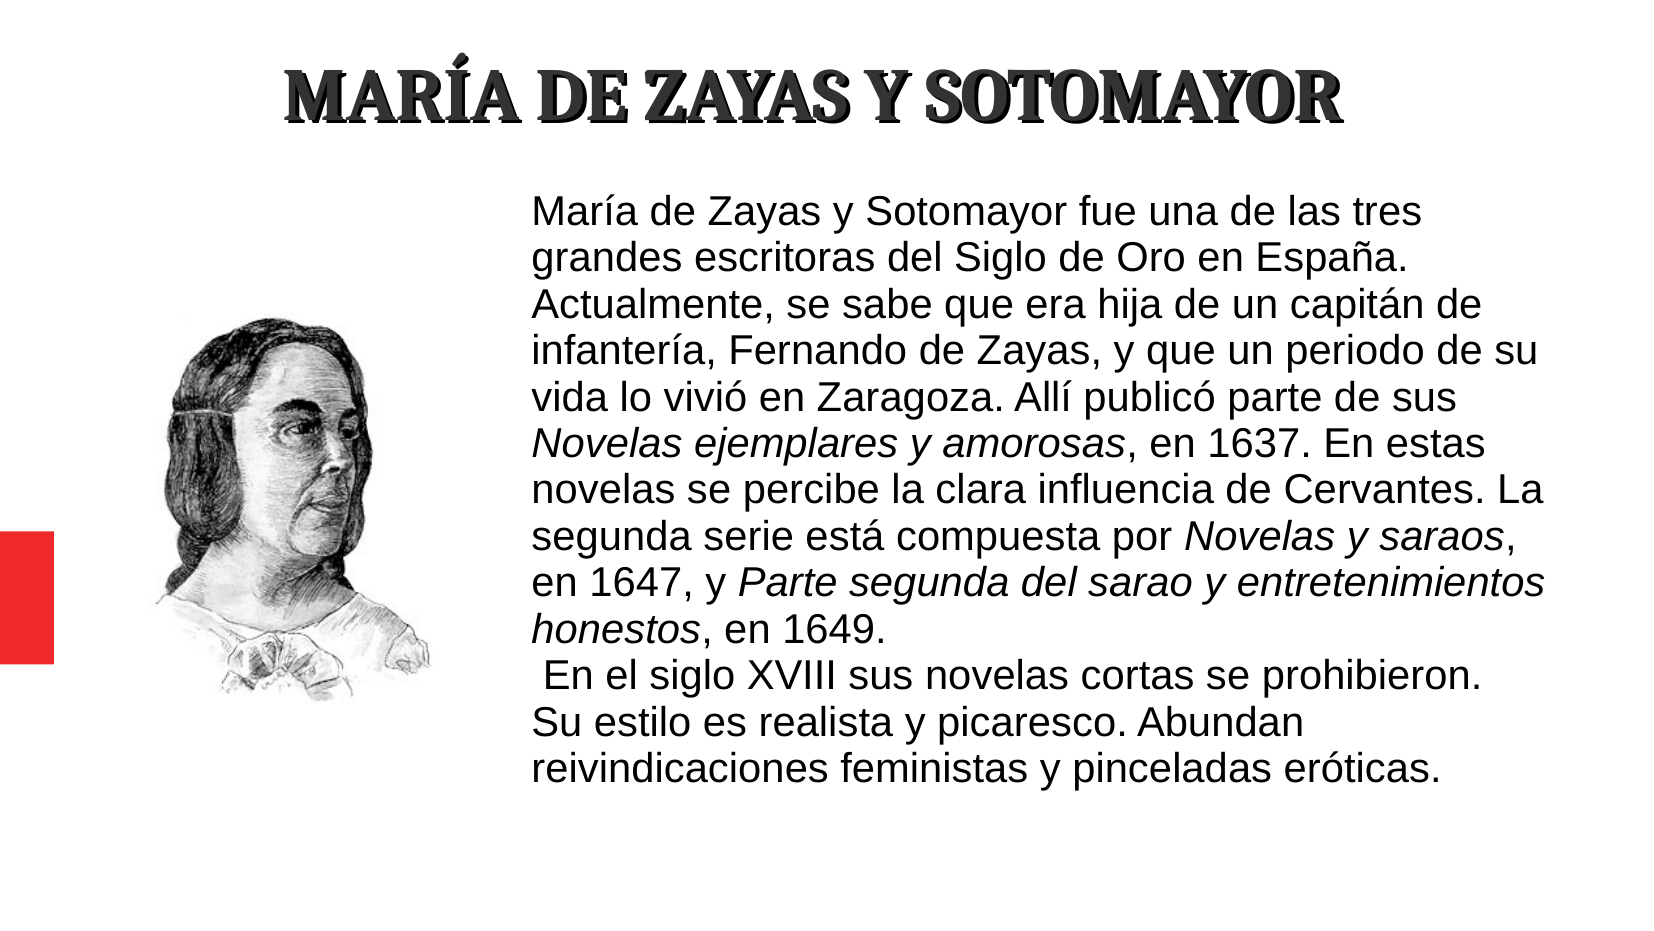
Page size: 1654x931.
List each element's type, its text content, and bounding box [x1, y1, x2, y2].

list María de Zayas y Sotomayor fue una de las tres grandes escritoras del Siglo de Oro en España. Actualmente, se sabe que era hija de un capitán de infantería, Fernando de Zayas, y que un periodo de su vida lo vivió en Zaragoza. Allí publicó parte de sus Novelas ejemplares y amorosas, en 1637. En estas novelas se percibe la clara influencia de Cervantes. La segunda serie está compuesta por Novelas y saraos, en 1647, y Parte segunda del sarao y entretenimientos honestos, en 1649. En el siglo XVIII sus novelas cortas se prohibieron. Su estilo es realista y picaresco. Abundan reivindicaciones feministas y pinceladas eróticas. [531, 187, 1560, 893]
picture [54, 313, 497, 704]
title MARÍA DE ZAYAS Y SOTOMAYOR [35, 25, 1524, 167]
